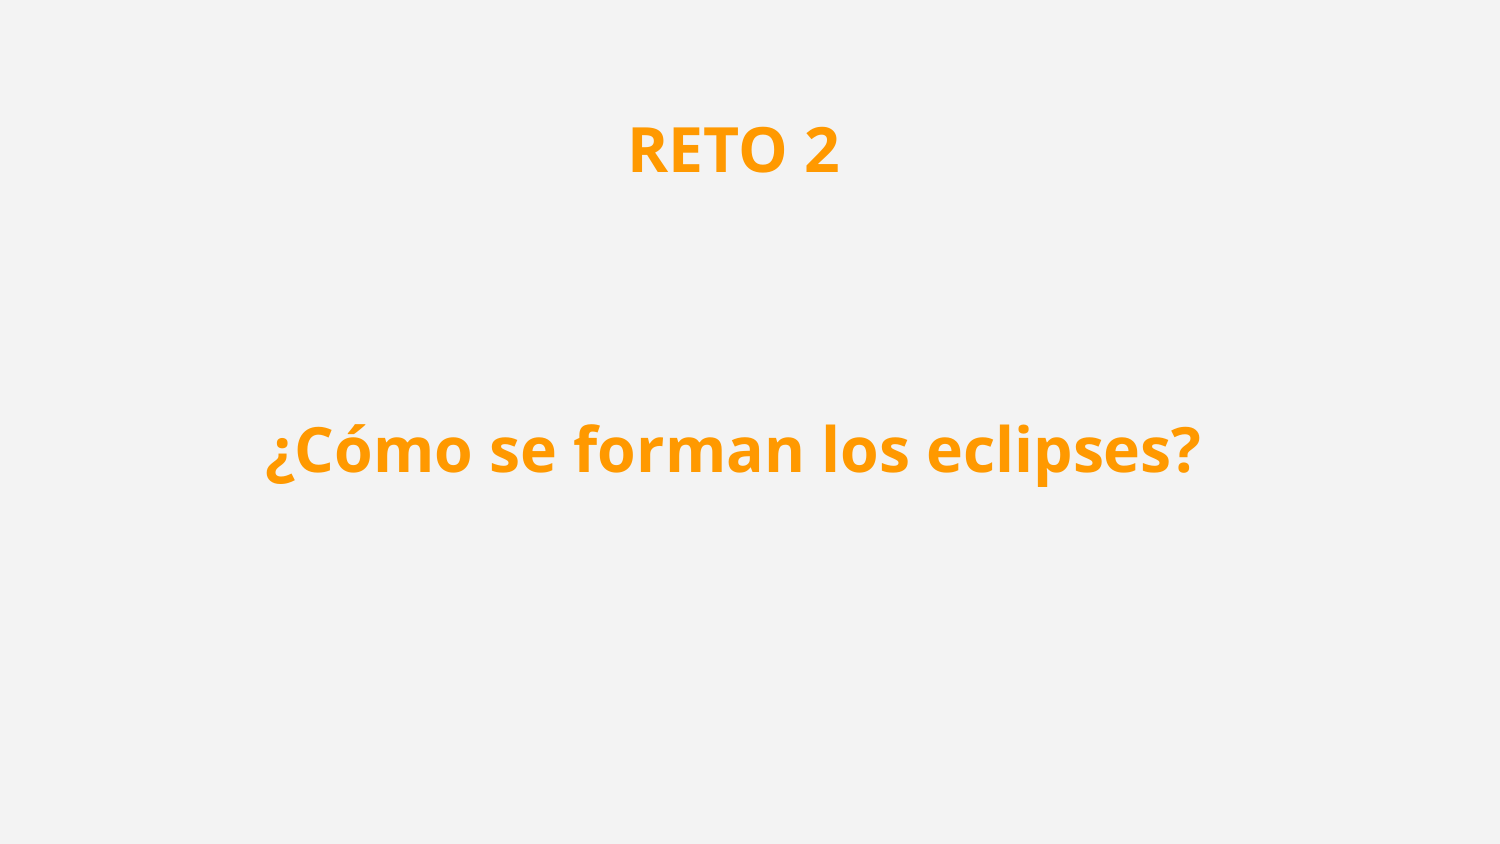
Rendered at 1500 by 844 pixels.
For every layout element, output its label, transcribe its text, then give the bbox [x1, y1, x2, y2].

text_box RETO 2 ¿Cómo se forman los eclipses? [90, 94, 1378, 716]
